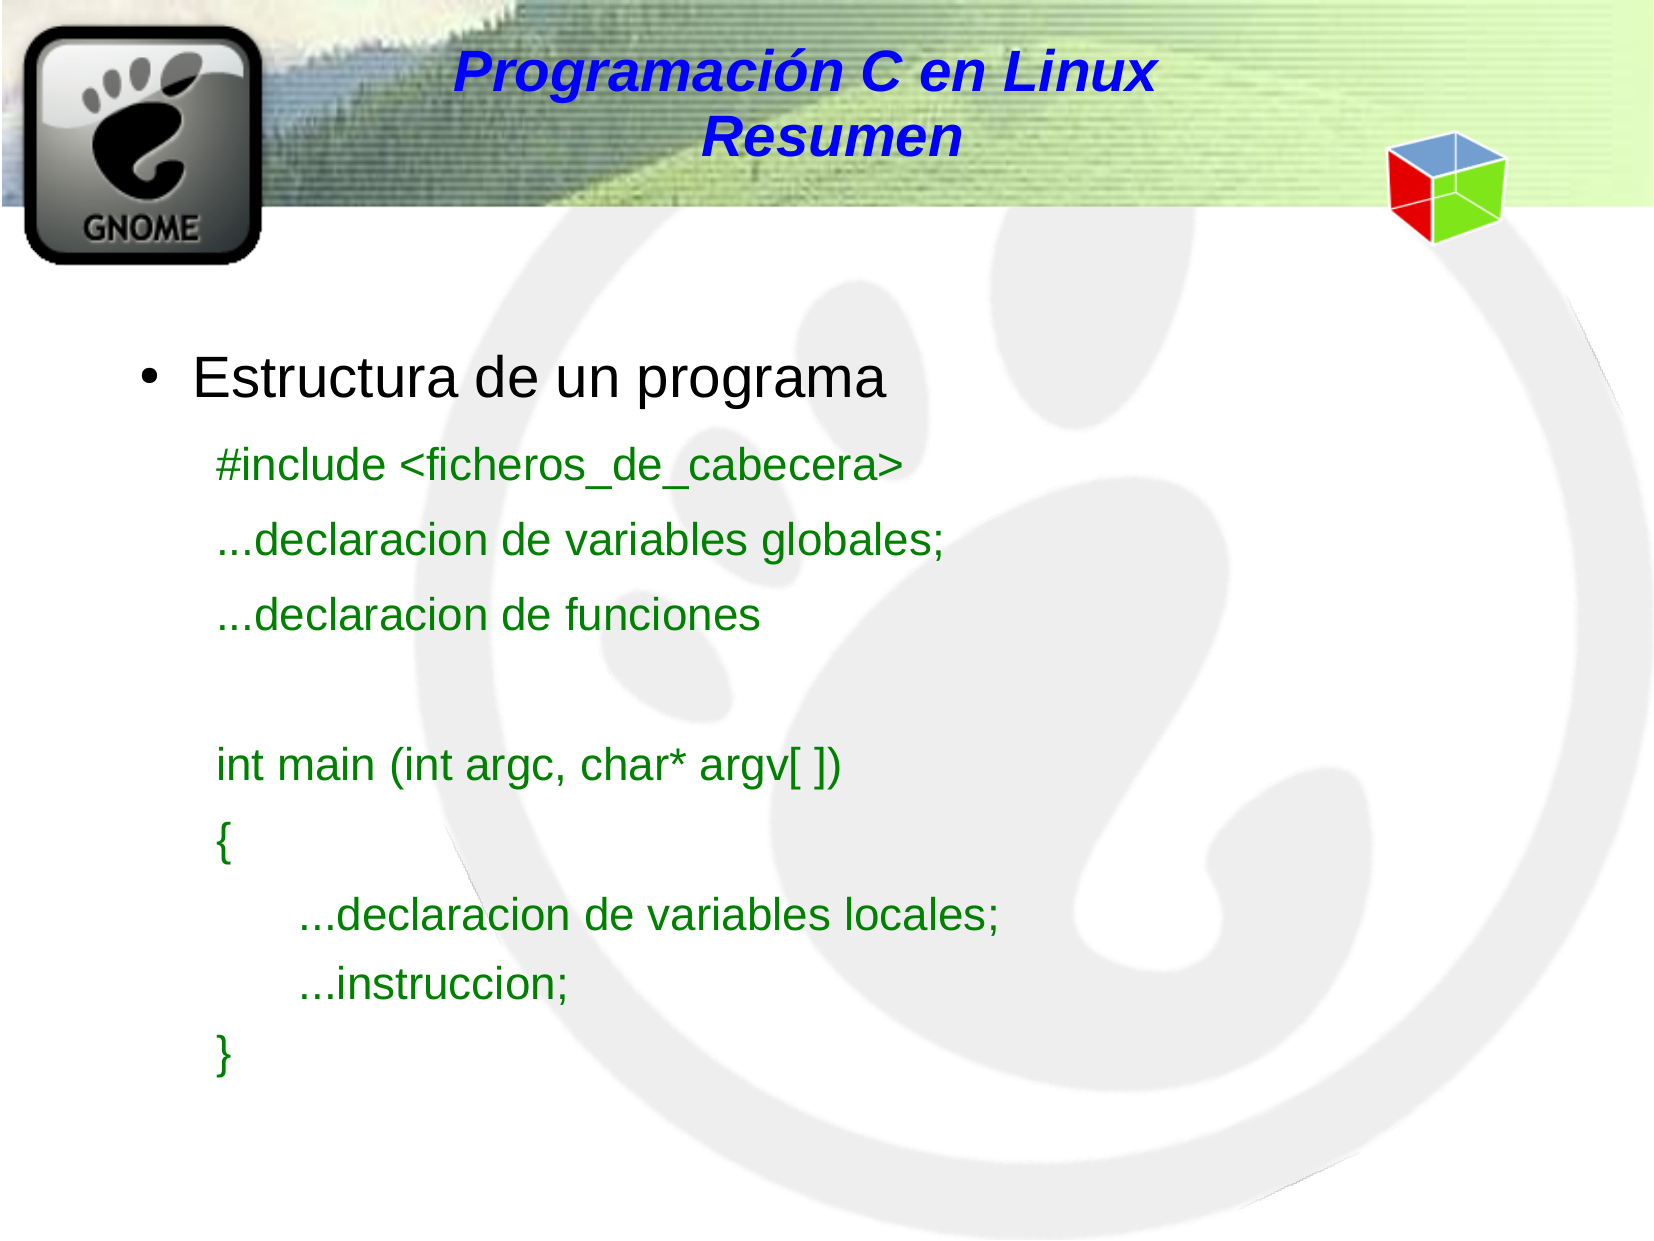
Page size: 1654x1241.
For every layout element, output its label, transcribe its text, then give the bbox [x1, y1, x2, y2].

picture [2, 0, 1654, 1240]
title Programación C en Linux Resumen [236, 0, 1359, 208]
list Estructura de un programa #include <ficheros_de_cabecera> ...declaracion de variables globales; ...declaracion de funciones int main (int argc, char* argv[ ]) { ...declaracion de variables locales; ...instruccion; } [121, 344, 1534, 1177]
